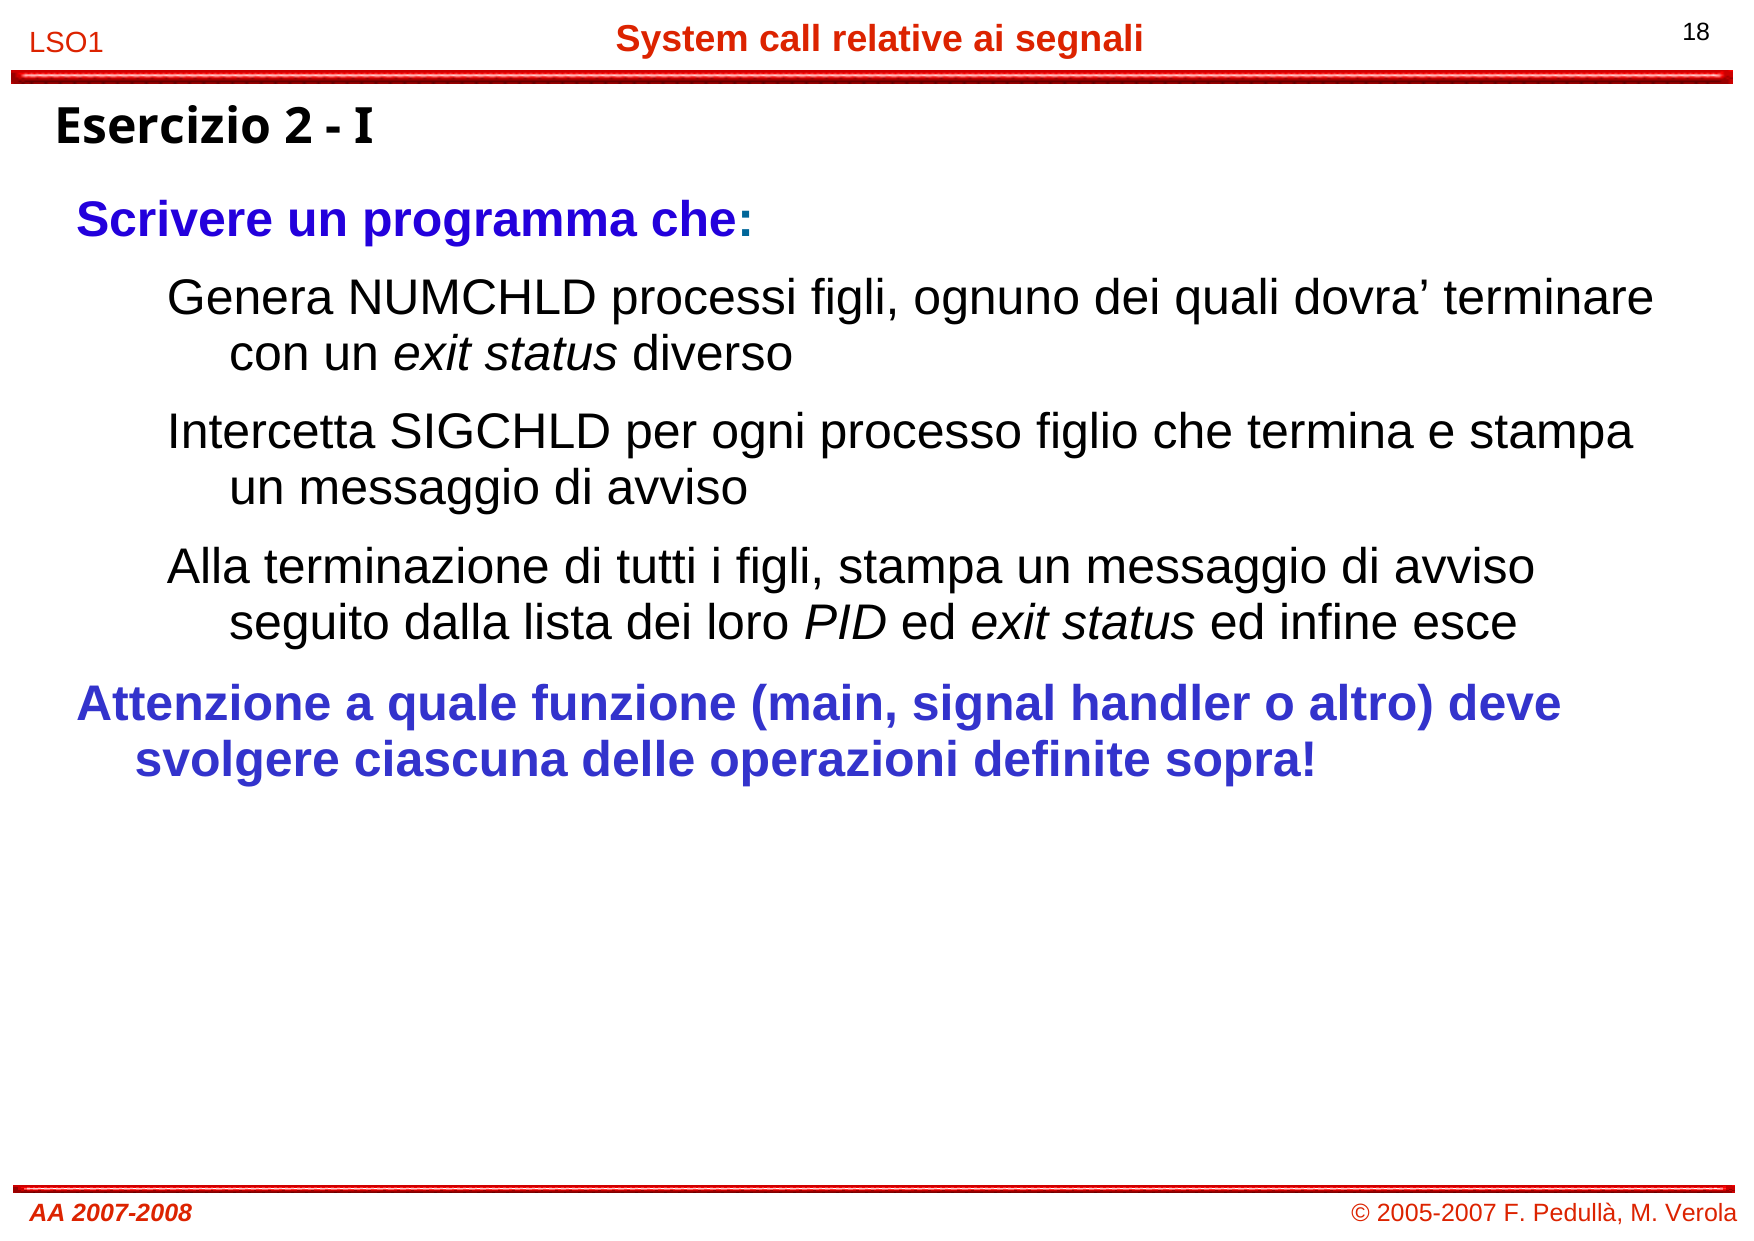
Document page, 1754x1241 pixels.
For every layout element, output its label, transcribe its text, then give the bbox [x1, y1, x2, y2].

list Scrivere un programma che: Genera NUMCHLD processi figli, ognuno dei quali dovra’ terminare con un exit status diverso Intercetta SIGCHLD per ogni processo figlio che termina e stampa un messaggio di avviso Alla terminazione di tutti i figli, stampa un messaggio di avviso seguito dalla lista dei loro PID ed exit status ed infine esce Attenzione a quale funzione (main, signal handler o altro) deve svolgere ciascuna delle operazioni definite sopra! [58, 183, 1696, 1122]
picture [13, 1185, 1735, 1193]
picture [11, 70, 1733, 84]
title Esercizio 2 - I [40, 78, 1714, 174]
